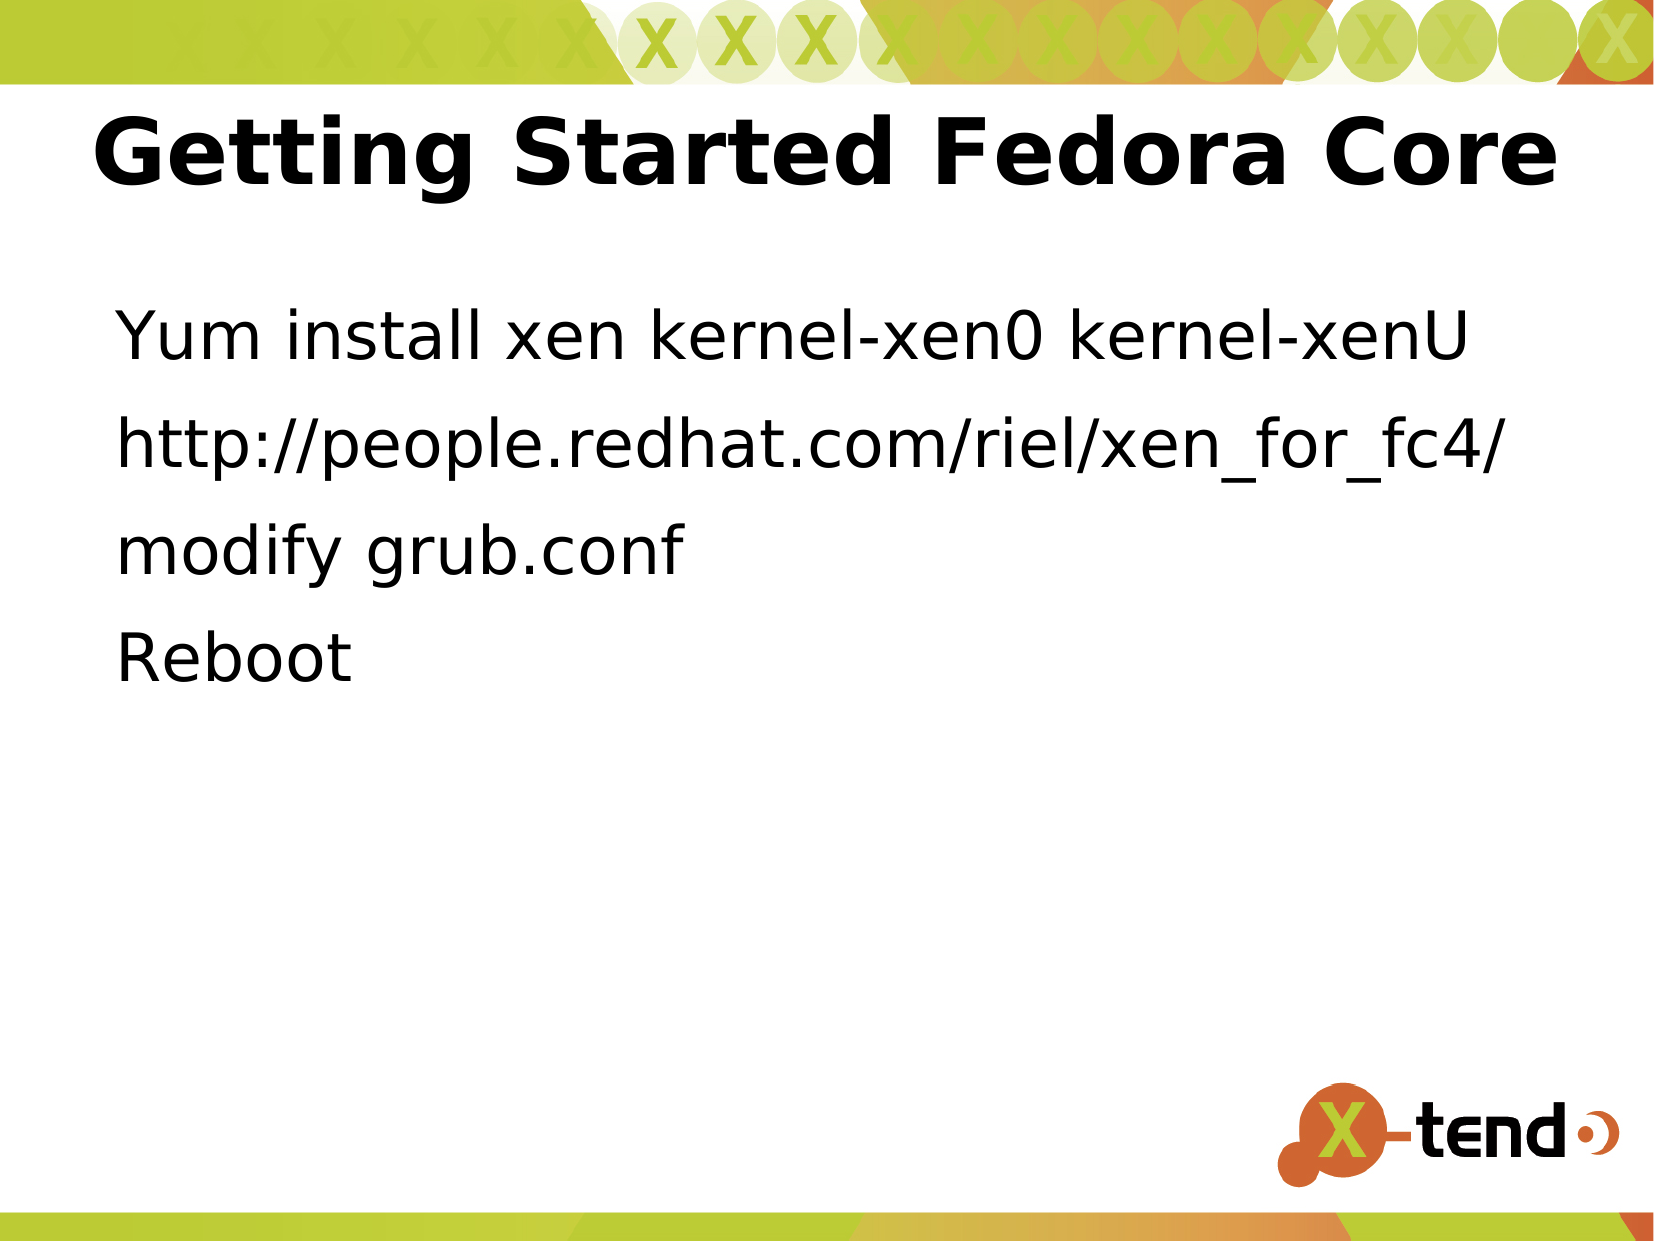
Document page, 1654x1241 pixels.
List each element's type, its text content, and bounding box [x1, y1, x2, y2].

list Yum install xen kernel-xen0 kernel-xenU http://people.redhat.com/riel/xen_for_fc4/ modify grub.conf Reboot [82, 290, 1571, 1125]
title Getting Started Fedora Core [82, 49, 1571, 257]
picture [0, 0, 1654, 1241]
